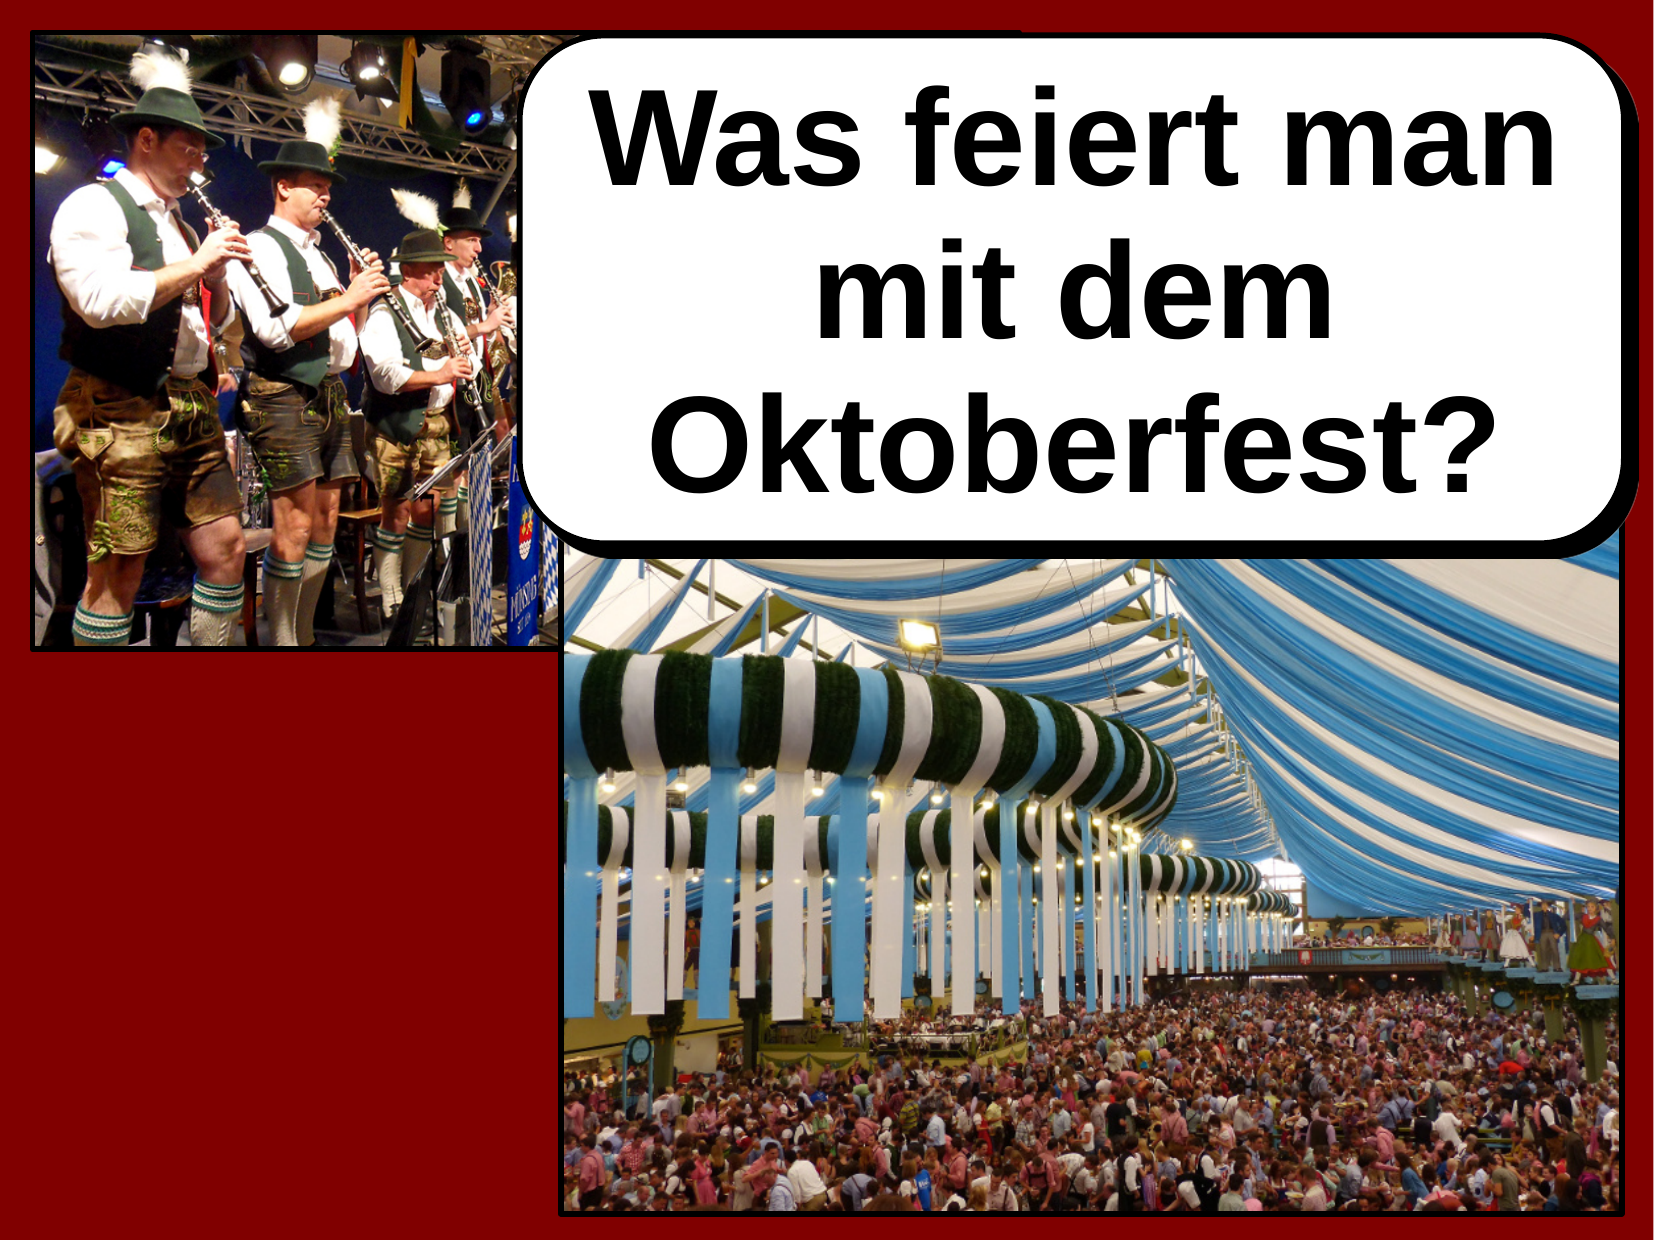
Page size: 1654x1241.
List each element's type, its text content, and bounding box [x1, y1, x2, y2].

text_box Was feiert man mit dem Oktoberfest? [490, 53, 1654, 530]
picture [35, 35, 594, 647]
text_box [558, 530, 1585, 544]
picture [563, 530, 1619, 1211]
text_box [552, 35, 1591, 53]
